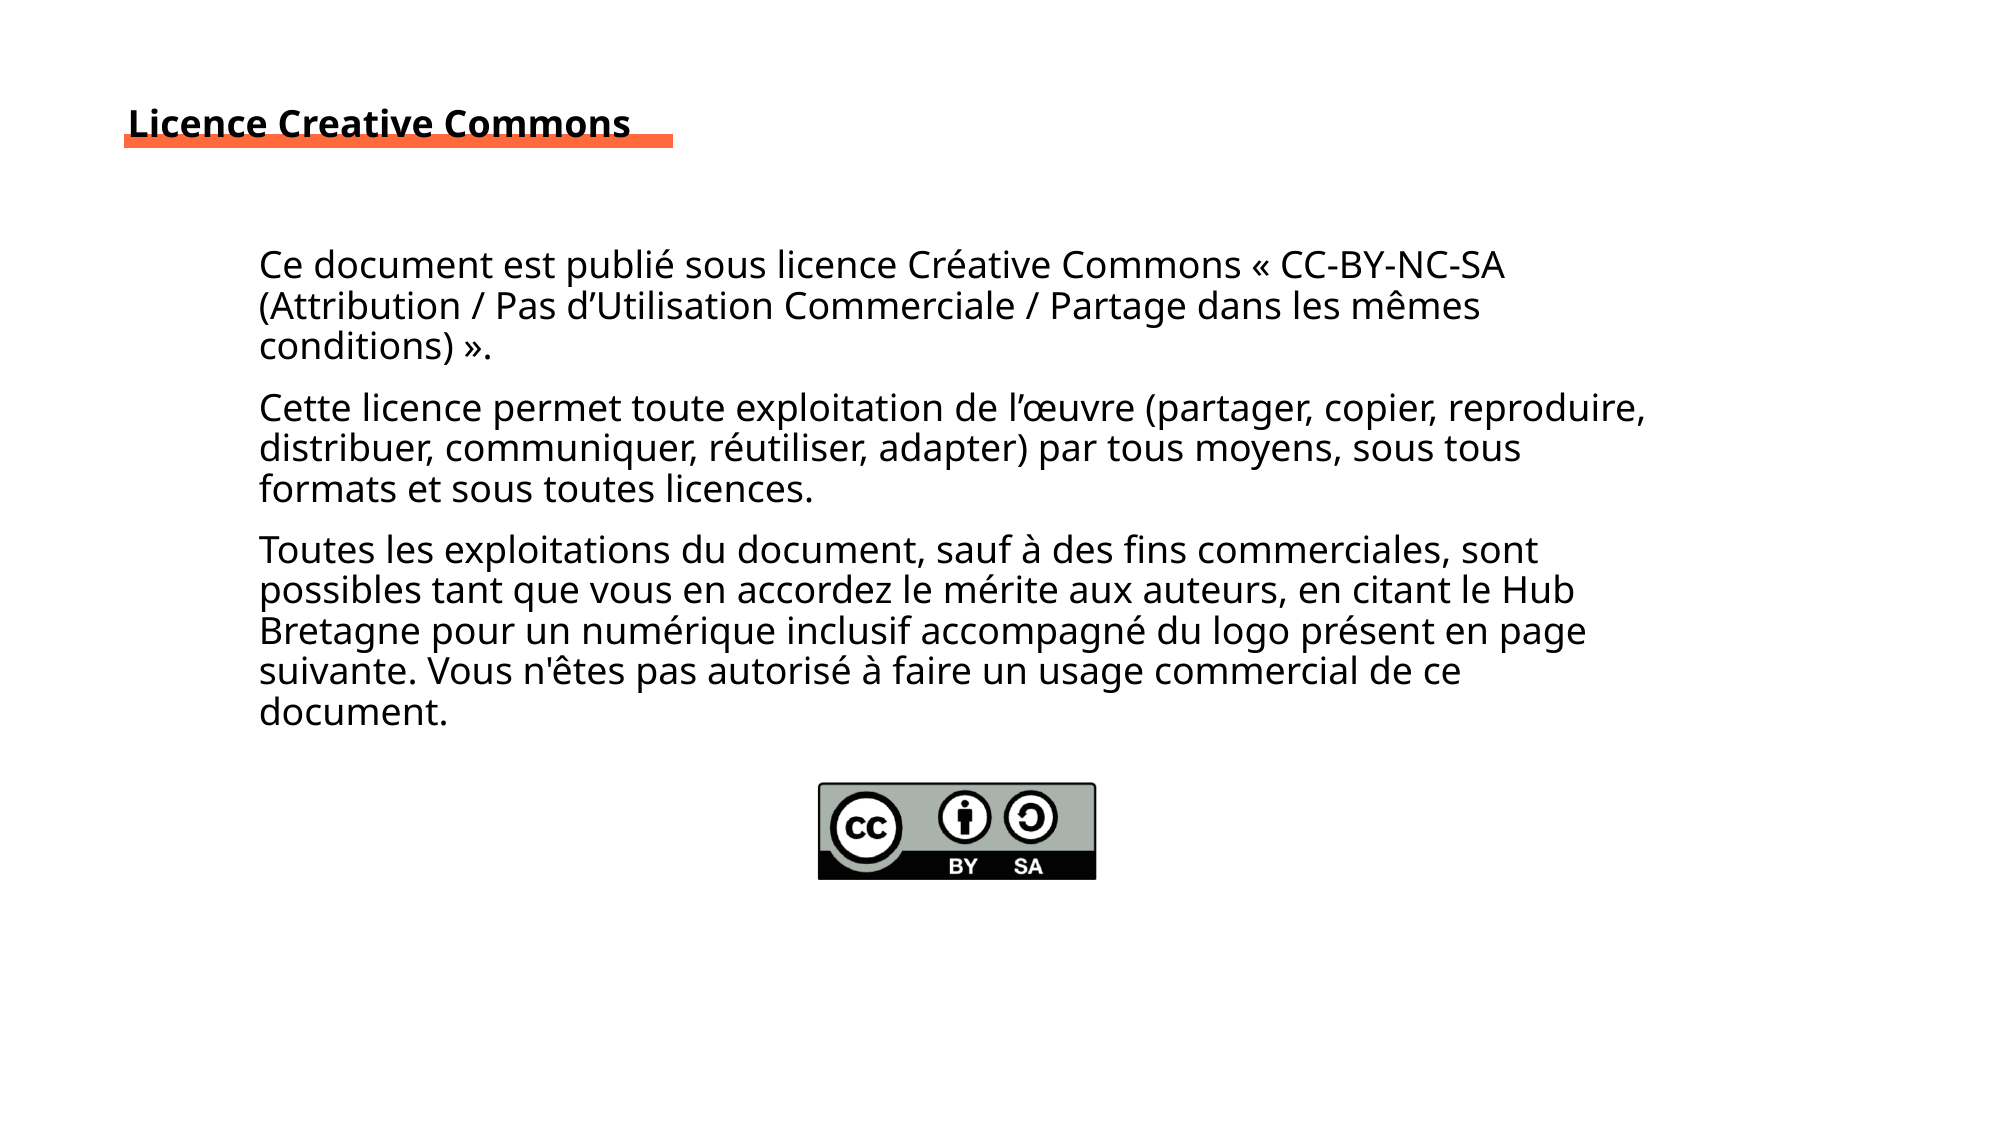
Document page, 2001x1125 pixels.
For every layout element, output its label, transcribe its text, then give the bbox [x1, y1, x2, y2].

list Ce document est publié sous licence Créative Commons « CC-BY-NC-SA (Attribution / Pas d’Utilisation Commerciale / Partage dans les mêmes conditions) ». Cette licence permet toute exploitation de l’œuvre (partager, copier, reproduire, distribuer, communiquer, réutiliser, adapter) par tous moyens, sous tous formats et sous toutes licences. Toutes les exploitations du document, sauf à des fins commerciales, sont possibles tant que vous en accordez le mérite aux auteurs, en citant le Hub Bretagne pour un numérique inclusif accompagné du logo présent en page suivante. Vous n'êtes pas autorisé à faire un usage commercial de ce document. [243, 239, 1669, 841]
picture [775, 731, 1137, 931]
text_box Licence Creative Commons [121, 101, 720, 150]
